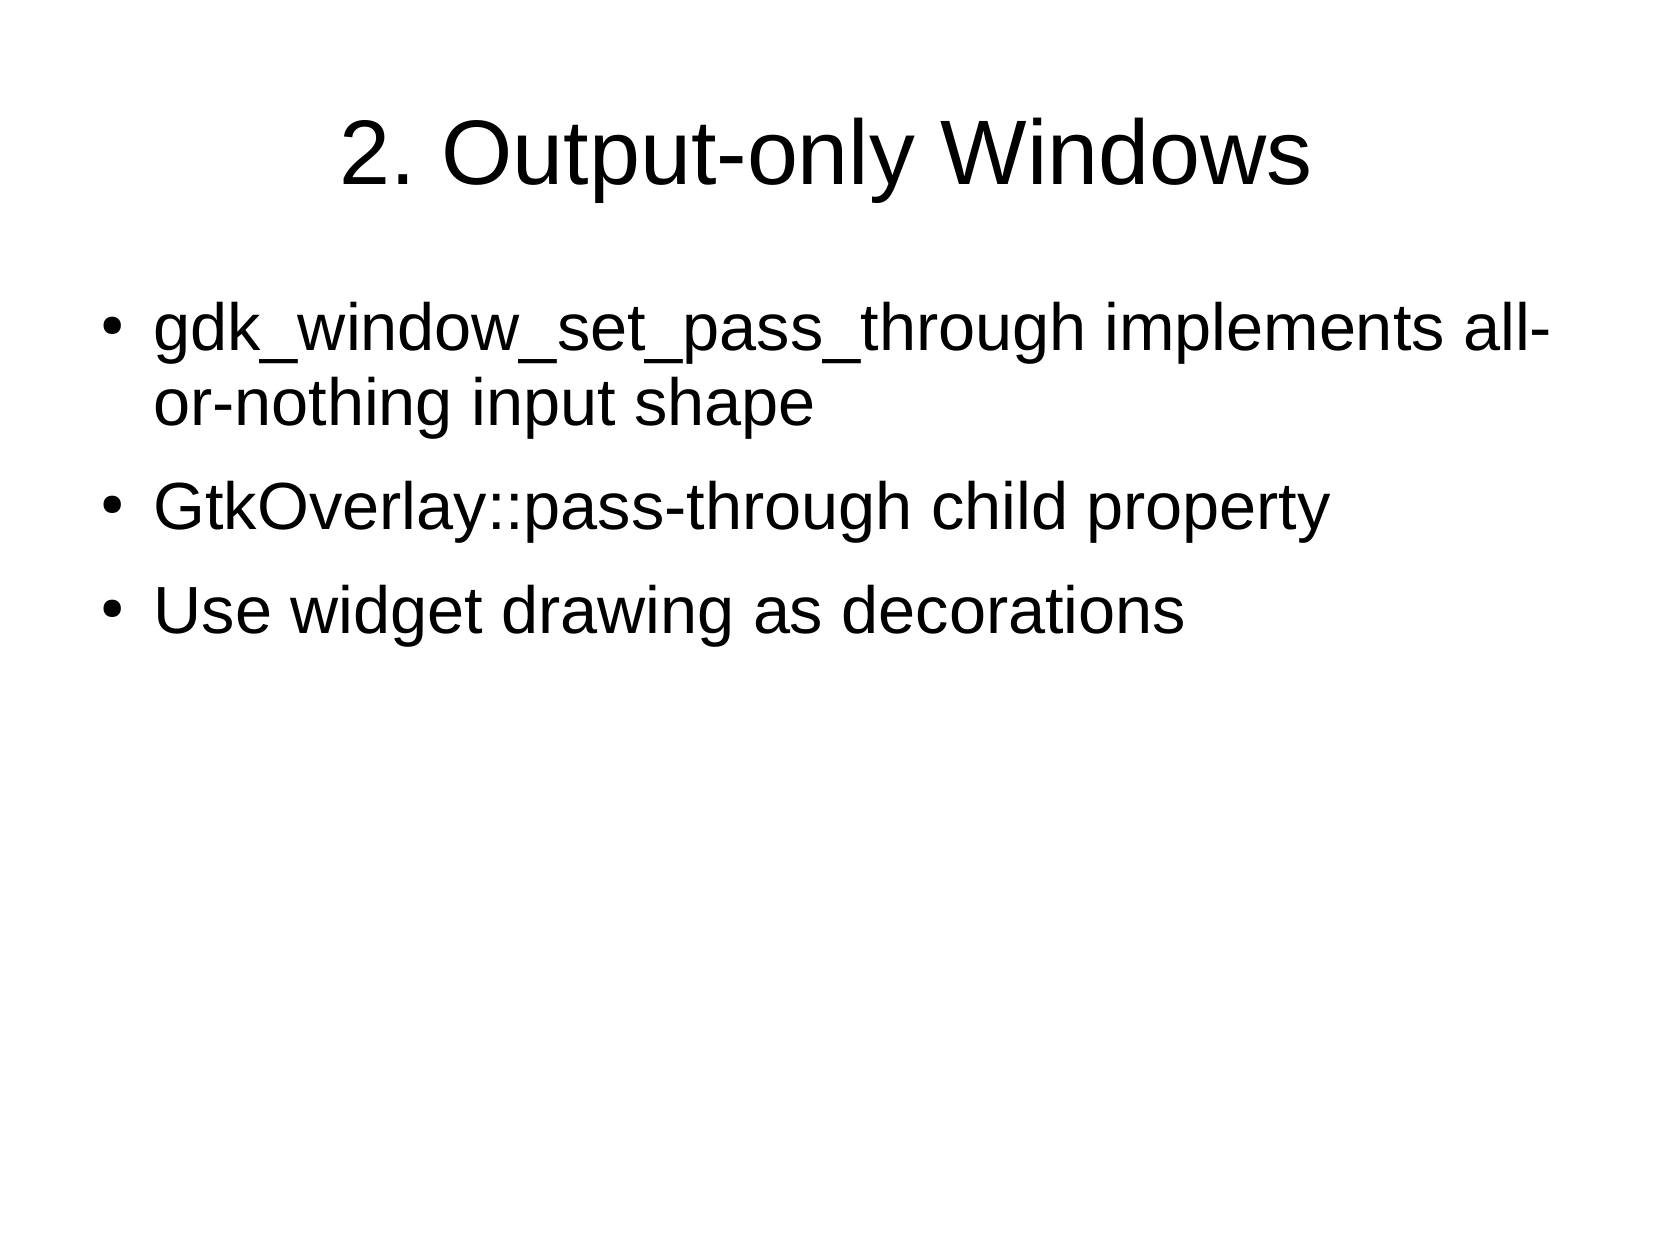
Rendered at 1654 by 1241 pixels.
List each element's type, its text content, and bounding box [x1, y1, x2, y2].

title 2. Output-only Windows [82, 49, 1571, 257]
list gdk_window_set_pass_through implements all-or-nothing input shape GtkOverlay::pass-through child property Use widget drawing as decorations [82, 290, 1571, 1010]
